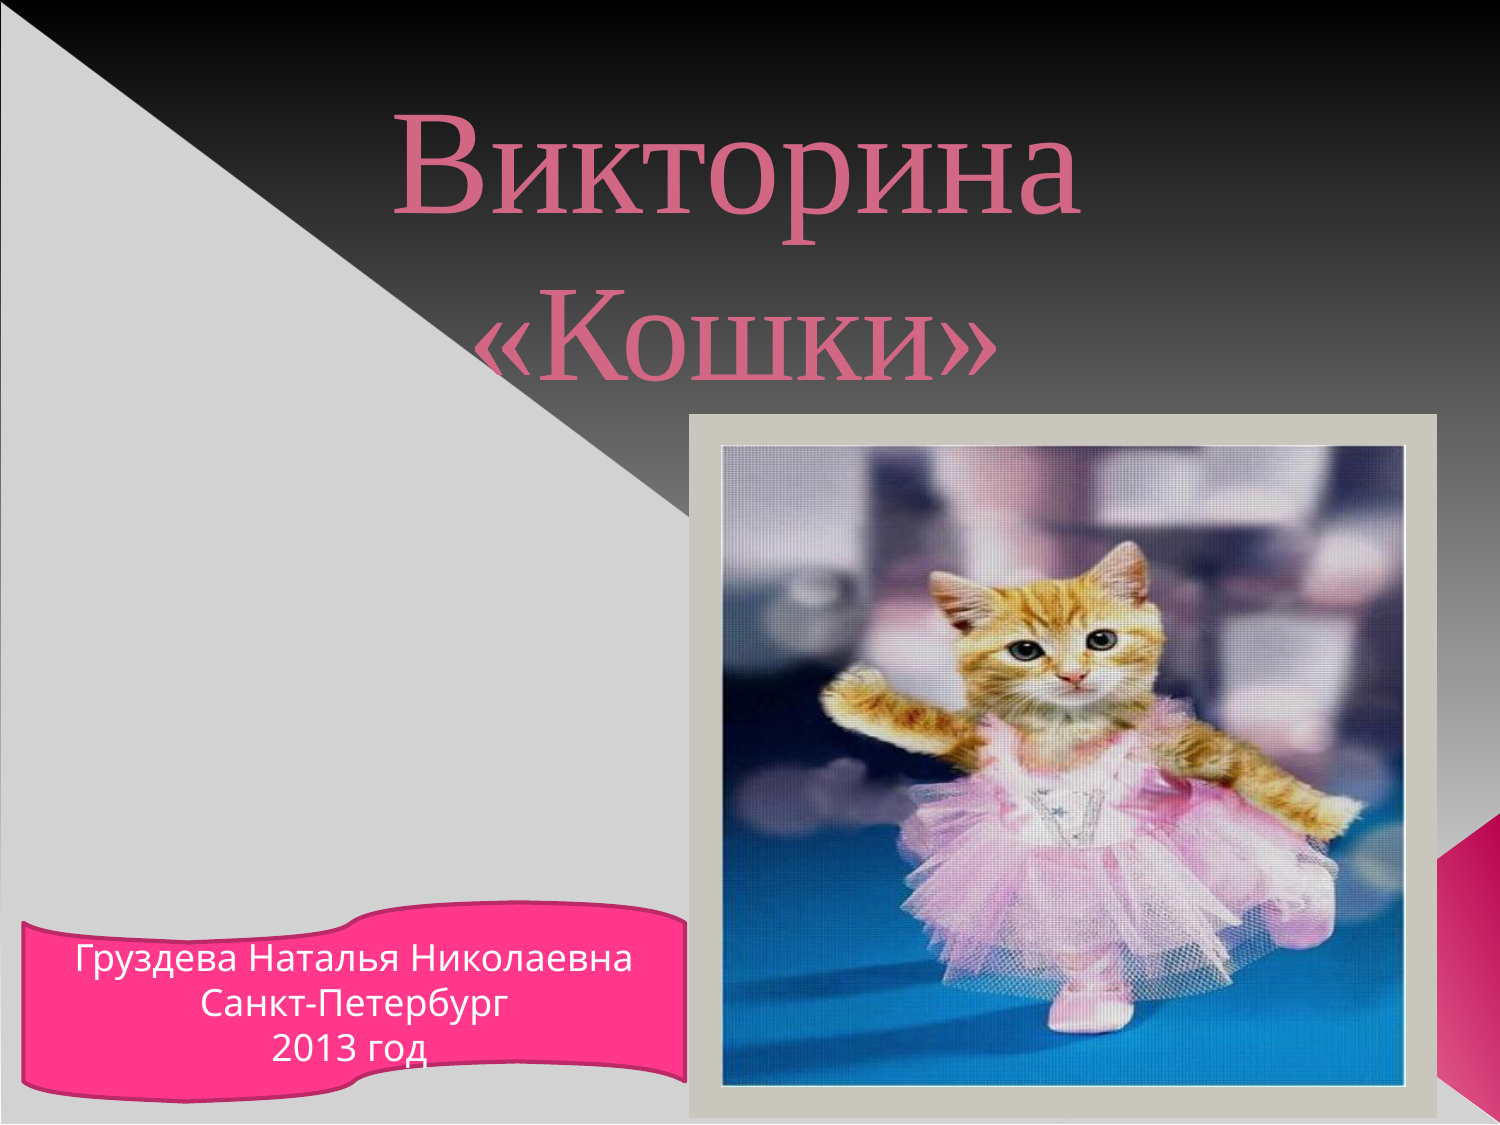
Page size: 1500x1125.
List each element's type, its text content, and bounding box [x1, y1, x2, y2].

subtitle [88, 369, 1412, 657]
text_box Груздева Наталья Николаевна Санкт-Петербург 2013 год [23, 902, 686, 1102]
picture [720, 444, 1406, 1087]
title Викторина «Кошки» [47, 56, 1347, 426]
